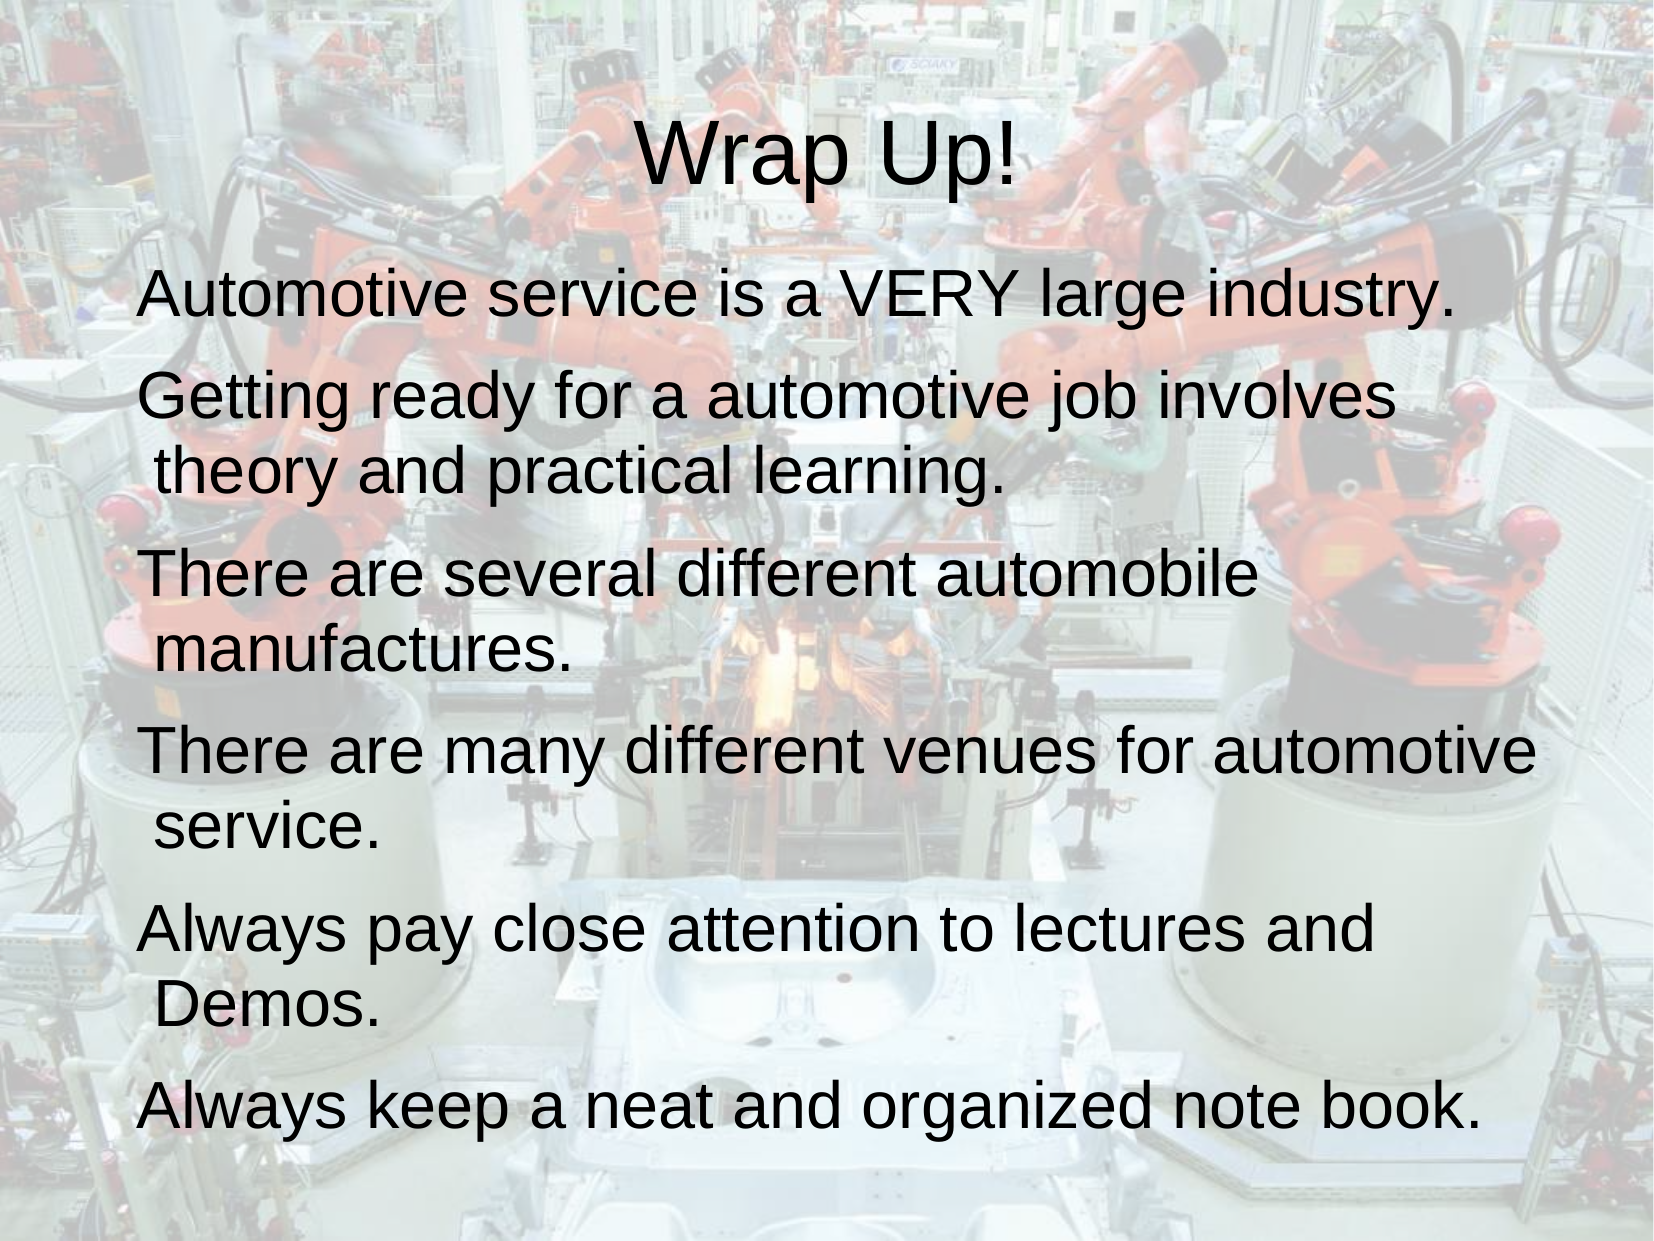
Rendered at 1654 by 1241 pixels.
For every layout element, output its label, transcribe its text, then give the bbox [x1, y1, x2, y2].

picture [0, 0, 1654, 1241]
title Wrap Up! [82, 49, 1571, 255]
subtitle Automotive service is a VERY large industry. Getting ready for a automotive job involves theory and practical learning. There are several different automobile manufactures. There are many different venues for automotive service. Always pay close attention to lectures and Demos. Always keep a neat and organized note book. [82, 255, 1571, 1144]
